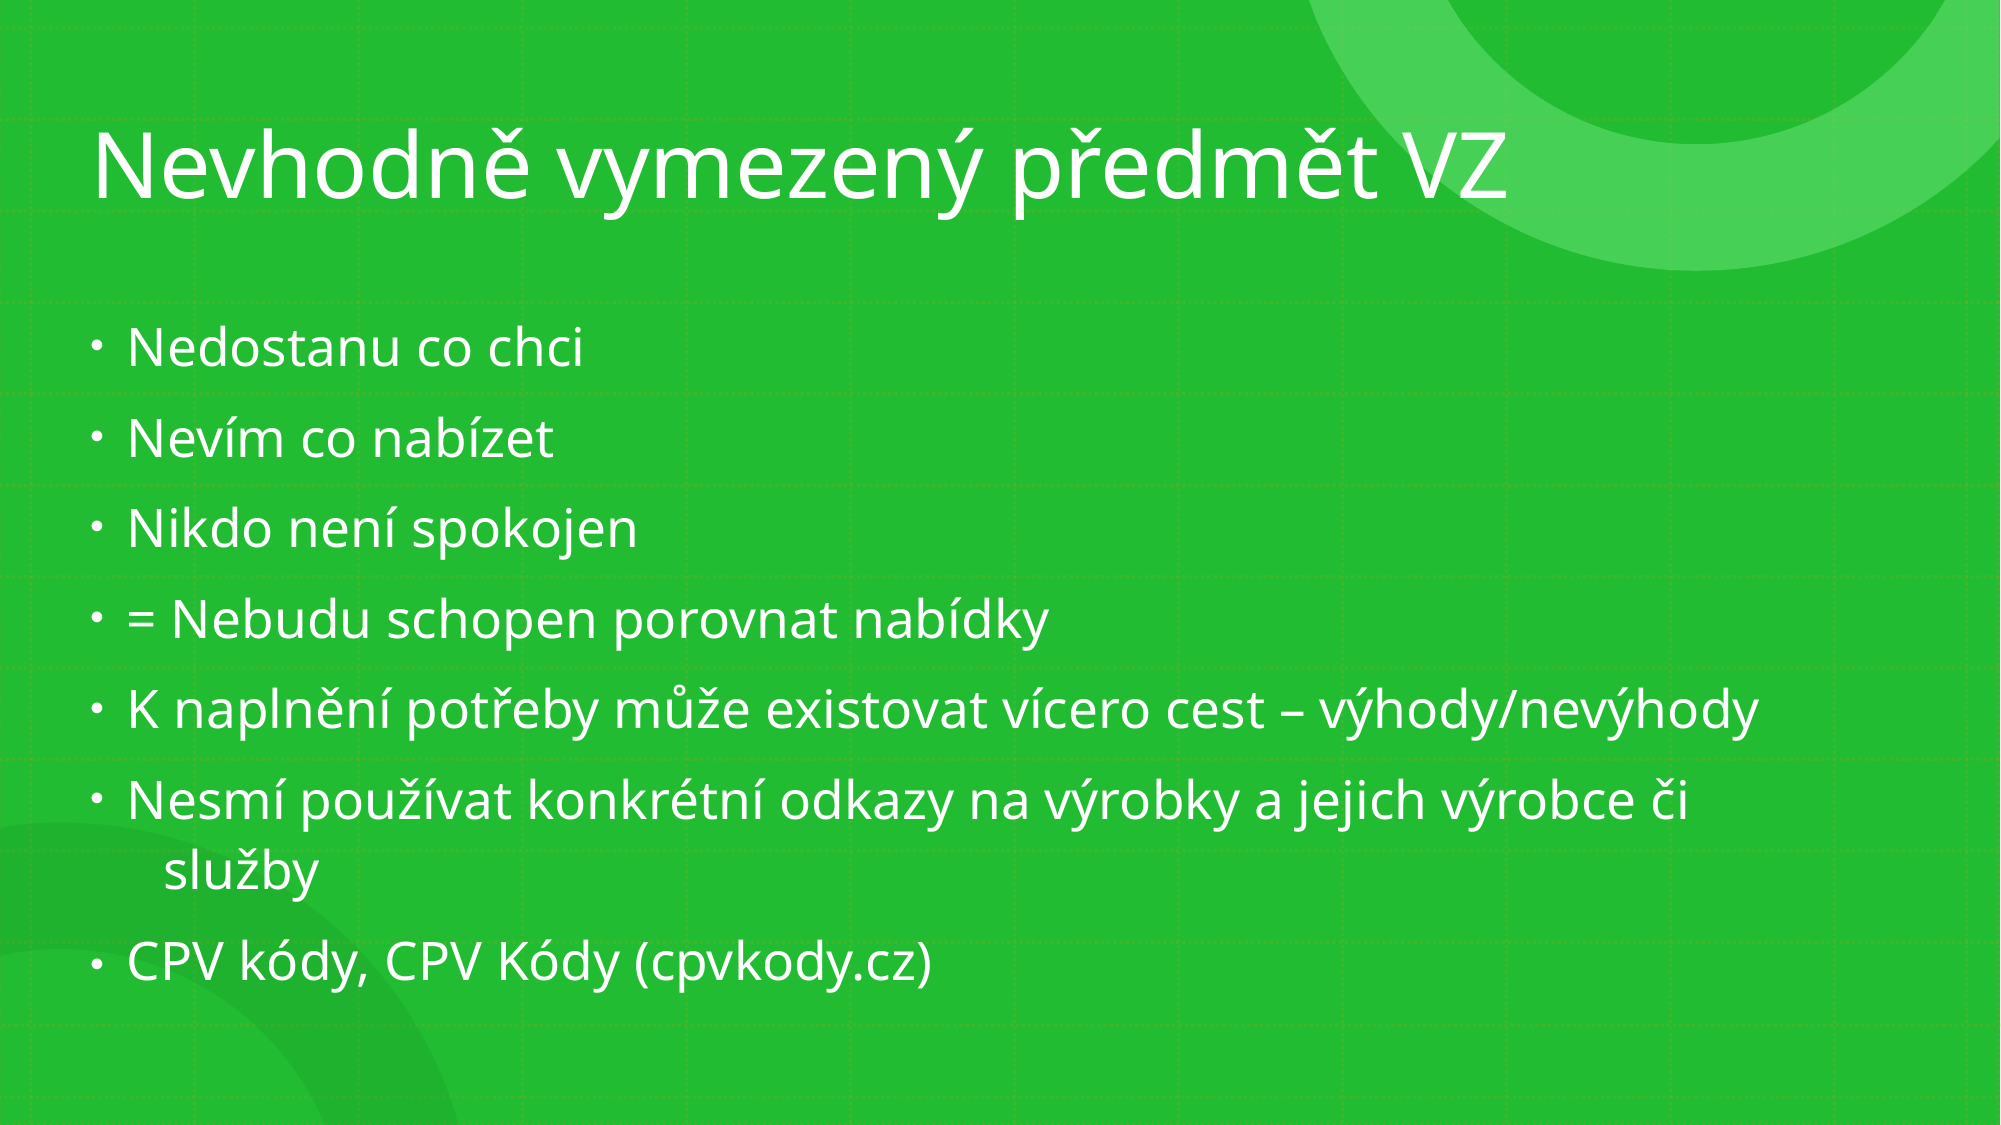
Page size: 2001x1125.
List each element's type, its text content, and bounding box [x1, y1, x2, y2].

list Nedostanu co chci Nevím co nabízet Nikdo není spokojen = Nebudu schopen porovnat nabídky K naplnění potřeby může existovat vícero cest – výhody/nevýhody Nesmí používat konkrétní odkazy na výrobky a jejich výrobce či služby CPV kódy, CPV Kódy (cpvkody.cz) [75, 299, 1835, 1014]
title Nevhodně vymezený předmět VZ [75, 59, 1835, 278]
